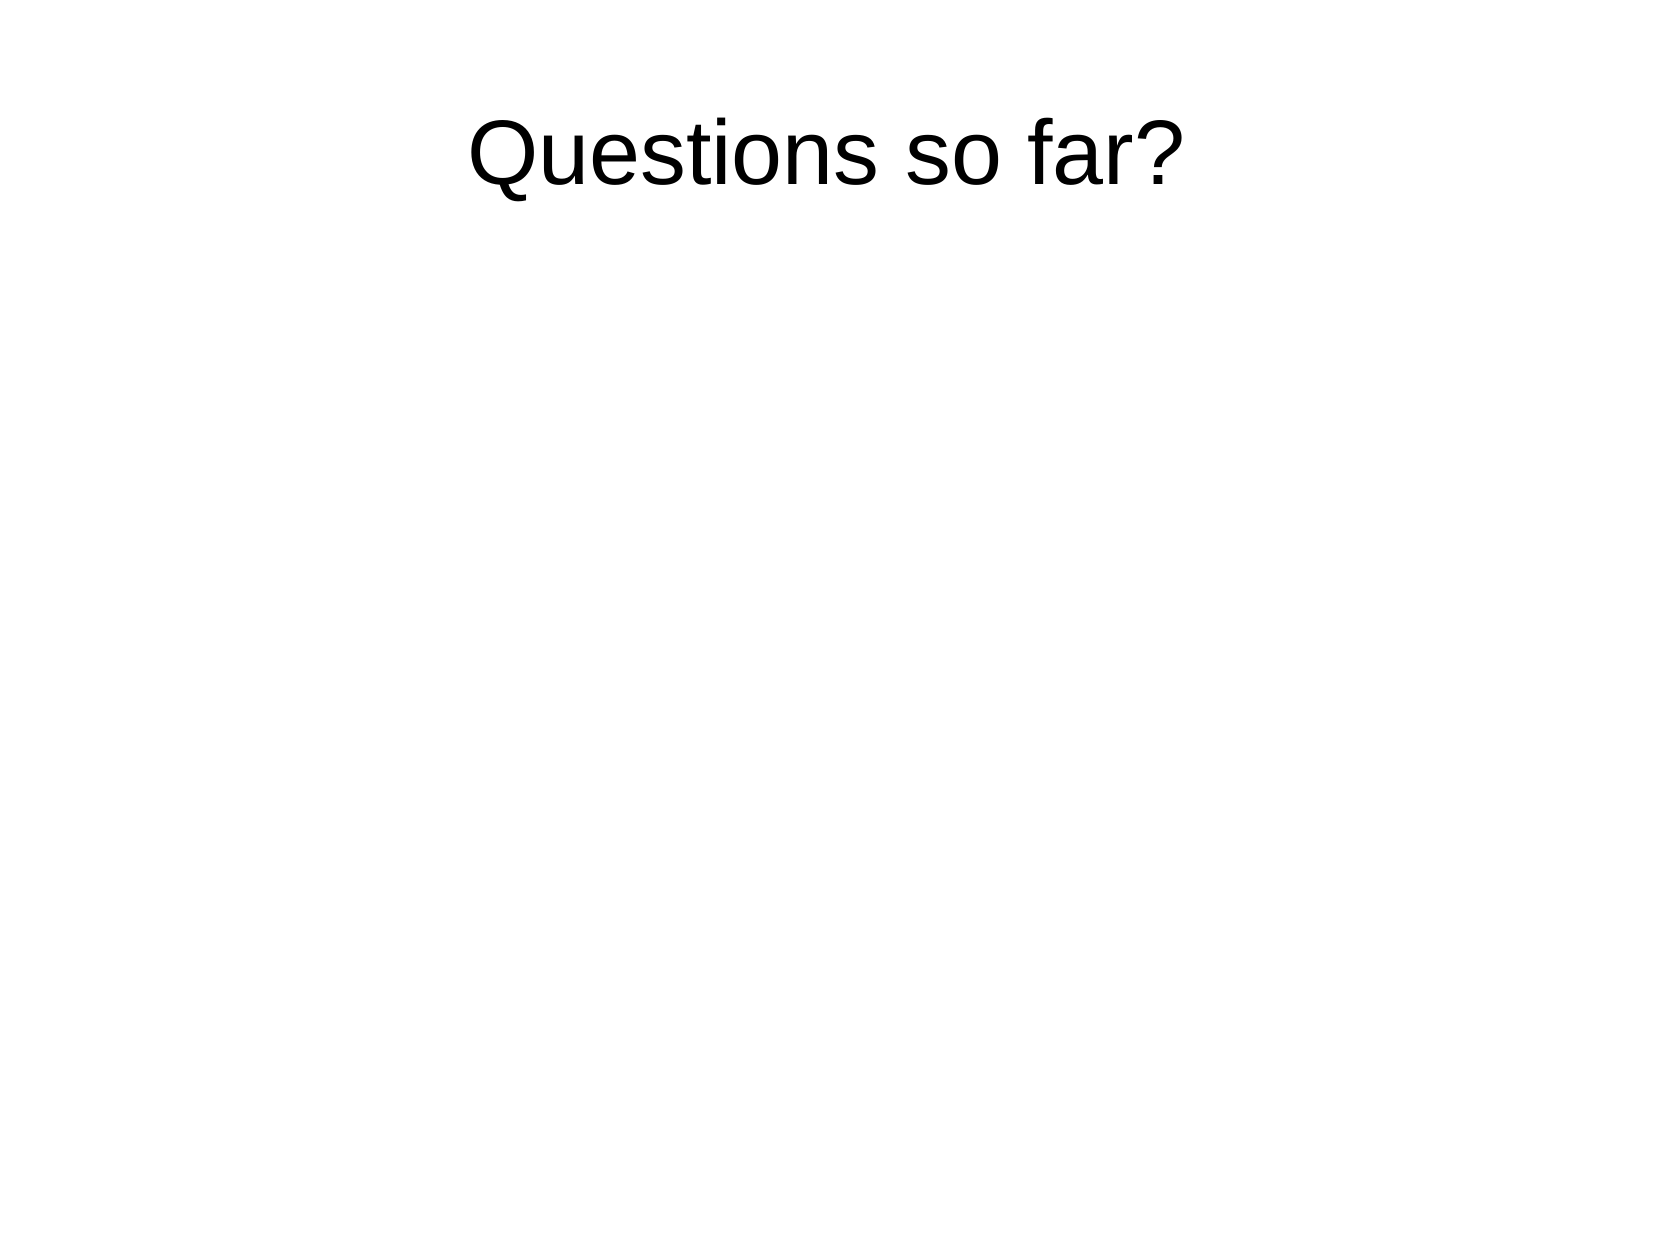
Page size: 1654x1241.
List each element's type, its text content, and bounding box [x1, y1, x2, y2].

title Questions so far? [82, 56, 1571, 250]
